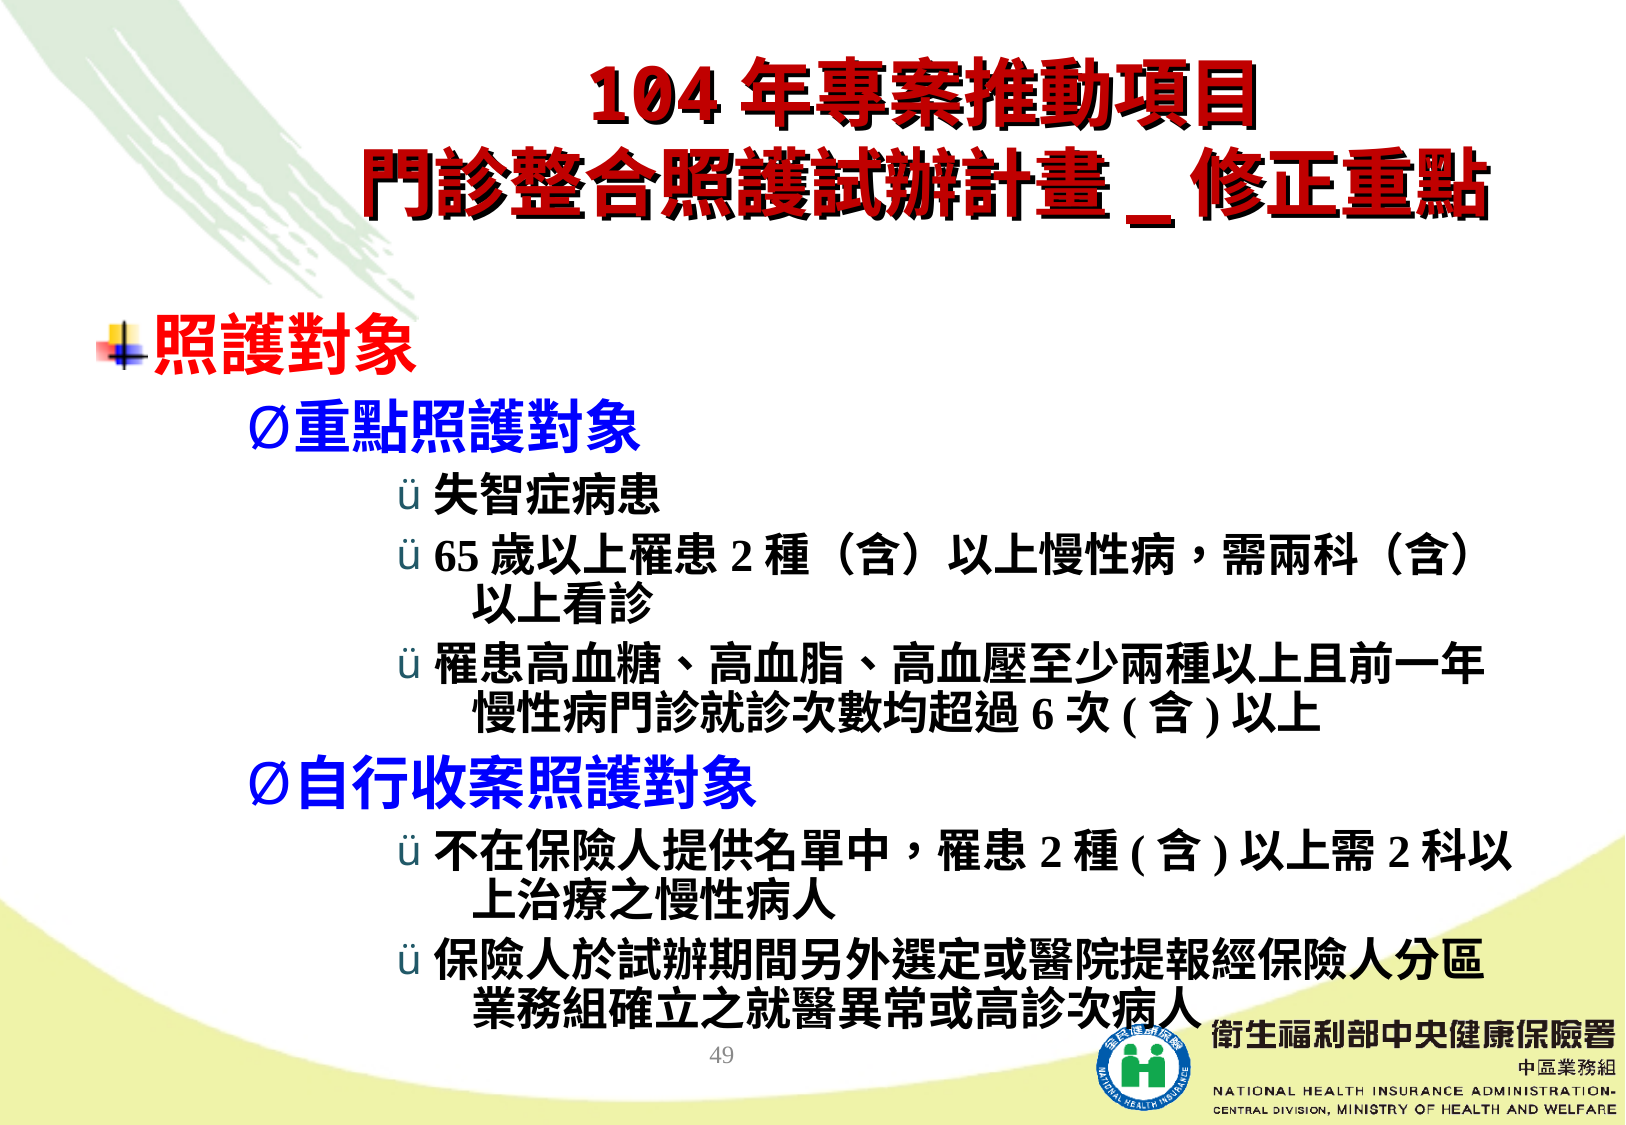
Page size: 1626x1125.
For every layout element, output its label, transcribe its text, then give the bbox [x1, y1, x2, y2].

text_box [694, 1047, 1074, 1084]
title 104年專案推動項目 門診整合照護試辦計畫_修正重點 [304, 31, 1544, 240]
list 照護對象 重點照護對象 失智症病患 65歲以上罹患2種（含）以上慢性病，需兩科（含）以上看診 罹患高血糖、高血脂、高血壓至少兩種以上且前一年慢性病門診就診次數均超過6次(含)以上 自行收案照護對象 不在保險人提供名單中，罹患2種(含)以上需2科以上治療之慢性病人 保險人於試辦期間另外選定或醫院提報經保險人分區業務組確立之就醫異常或高診次病人 [81, 304, 1544, 1047]
